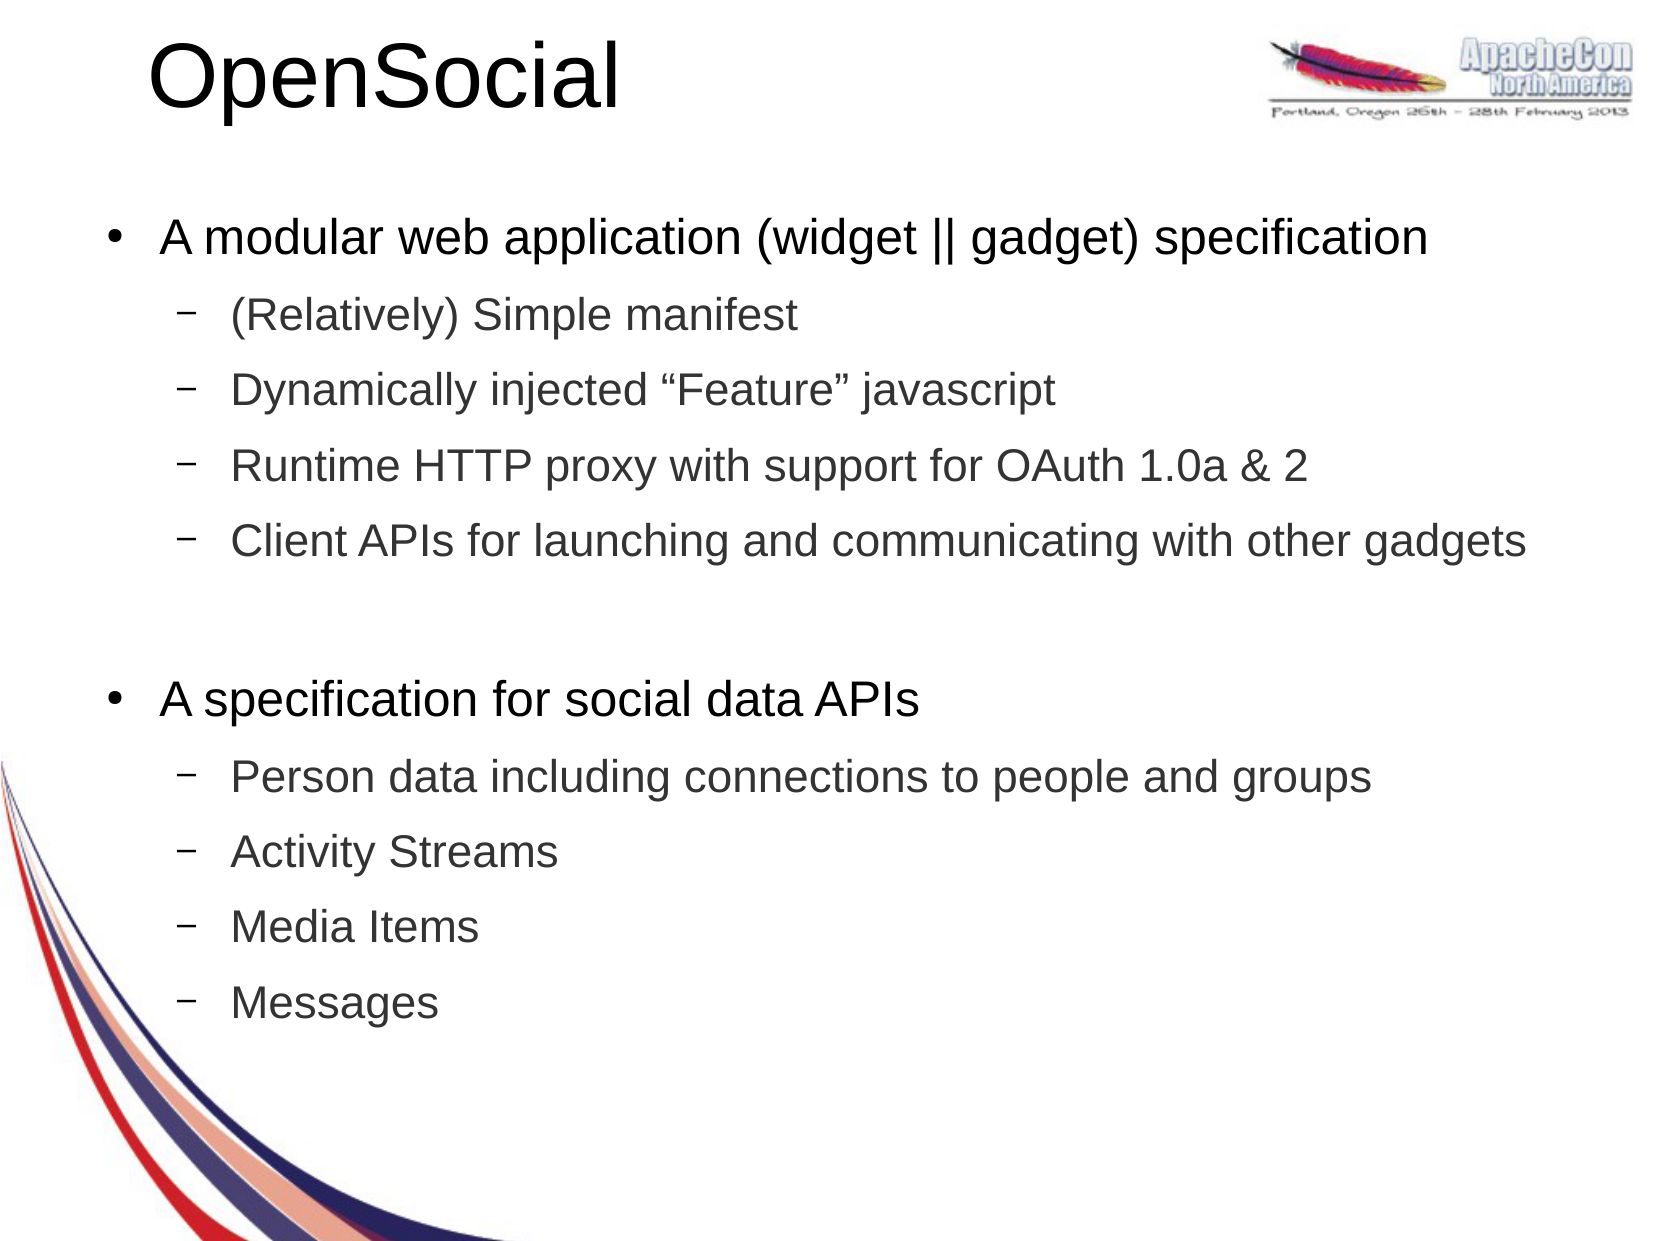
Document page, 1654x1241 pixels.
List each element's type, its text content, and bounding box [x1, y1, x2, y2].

title OpenSocial [147, 24, 1506, 127]
picture [0, 0, 1654, 1241]
list A modular web application (widget || gadget) specification (Relatively) Simple manifest Dynamically injected “Feature” javascript Runtime HTTP proxy with support for OAuth 1.0a & 2 Client APIs for launching and communicating with other gadgets A specification for social data APIs Person data including connections to people and groups Activity Streams Media Items Messages [88, 209, 1625, 1118]
